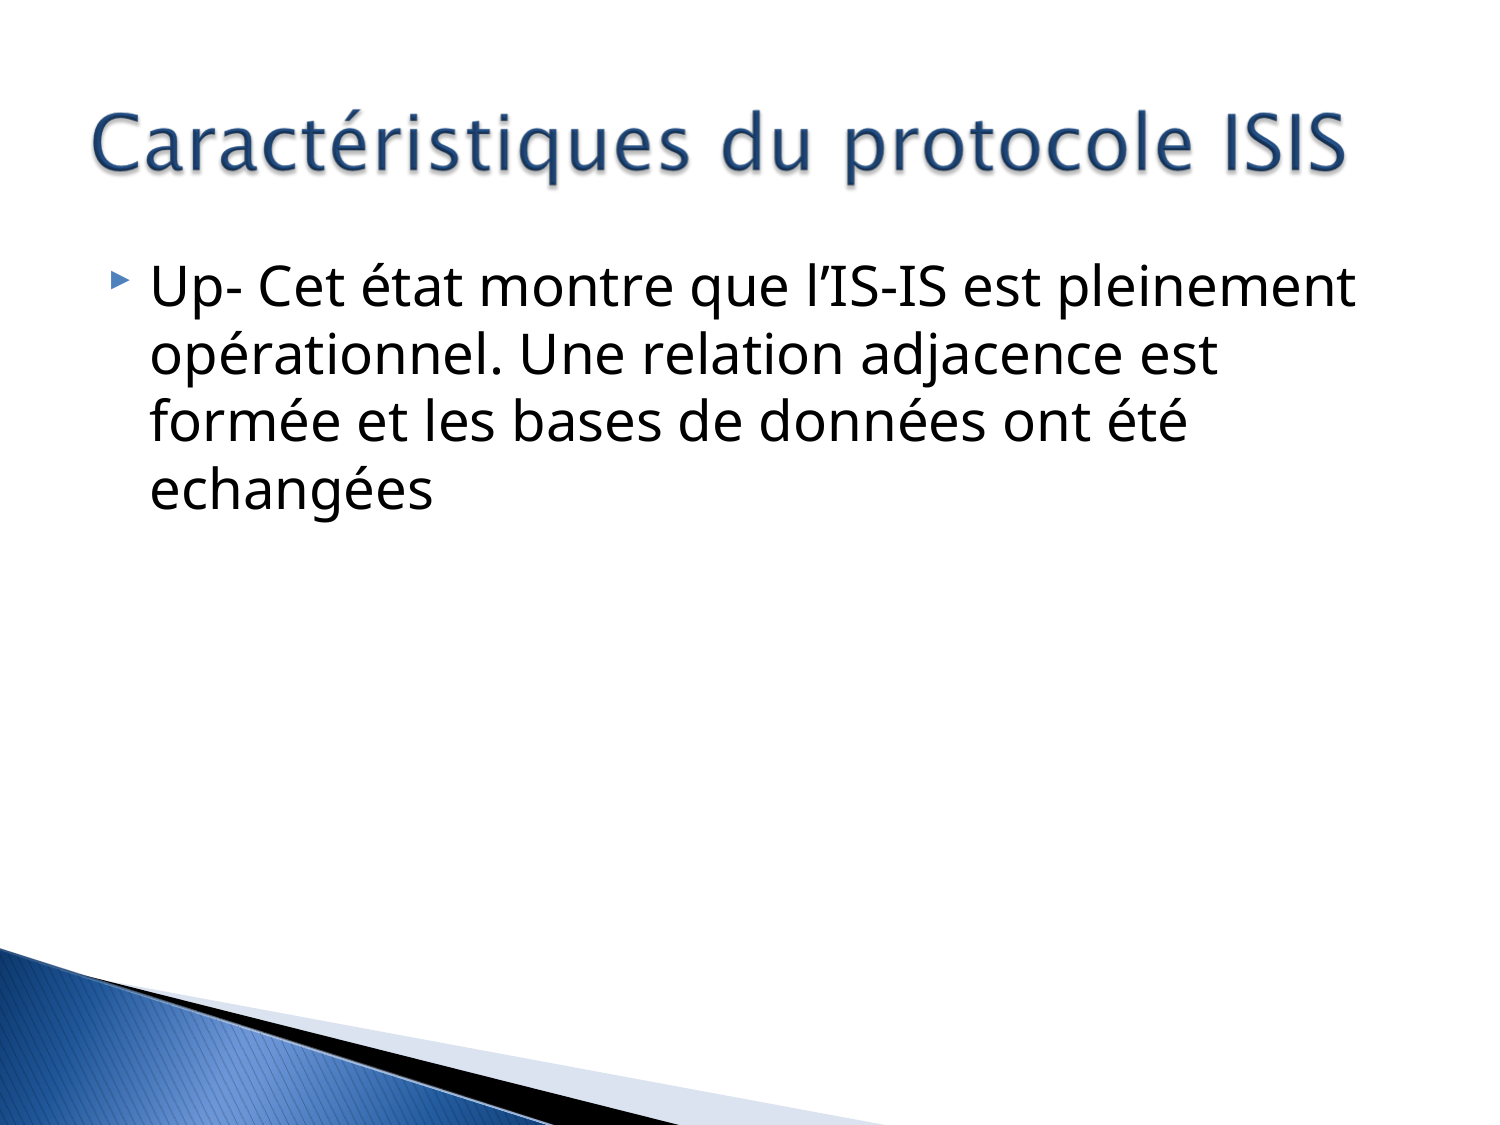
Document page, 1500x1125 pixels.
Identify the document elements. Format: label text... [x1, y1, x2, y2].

picture [0, 947, 559, 1125]
text_box [75, 45, 1426, 234]
list Up- Cet état montre que l’IS-IS est pleinement opérationnel. Une relation adjacence est formée et les bases de données ont été echangées [75, 242, 1426, 986]
